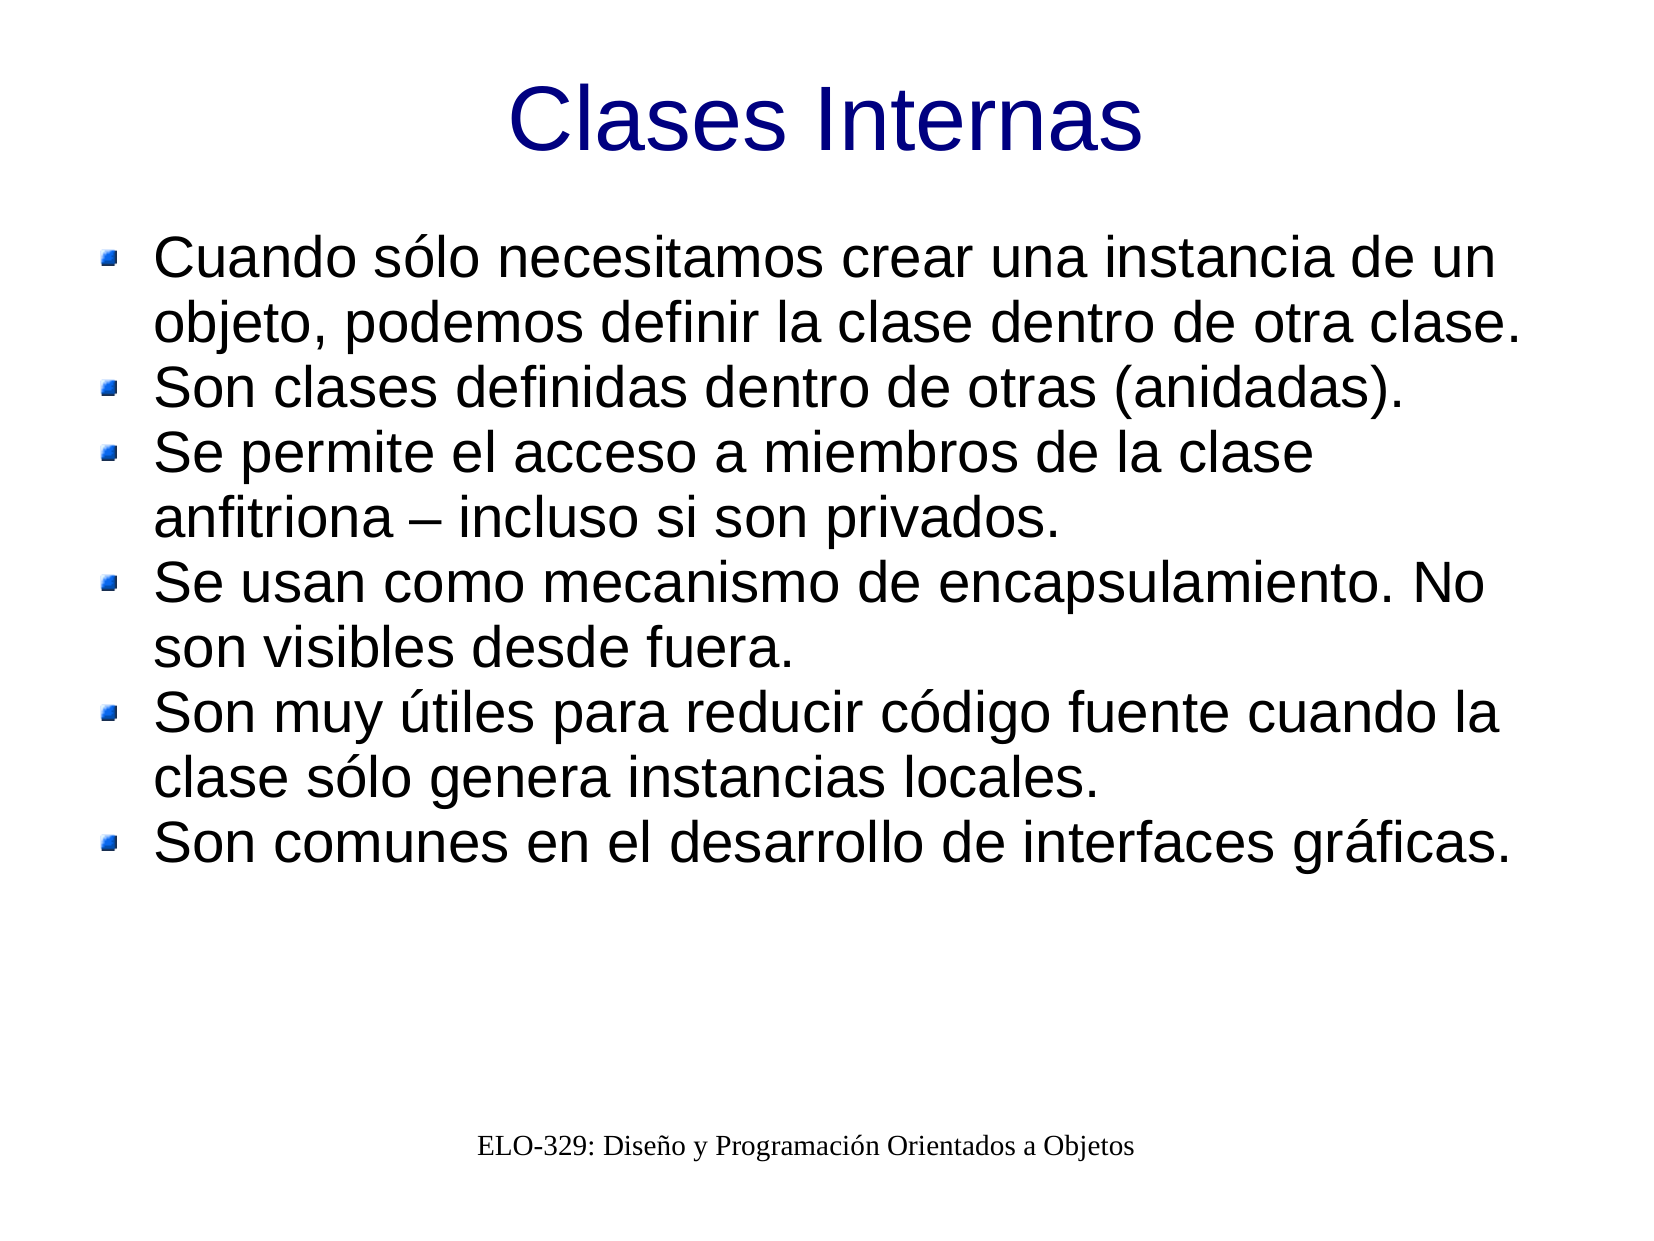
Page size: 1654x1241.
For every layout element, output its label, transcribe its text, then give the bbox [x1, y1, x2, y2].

list Cuando sólo necesitamos crear una instancia de un objeto, podemos definir la clase dentro de otra clase. Son clases definidas dentro de otras (anidadas). Se permite el acceso a miembros de la clase anfitriona – incluso si son privados. Se usan como mecanismo de encapsulamiento. No son visibles desde fuera. Son muy útiles para reducir código fuente cuando la clase sólo genera instancias locales. Son comunes en el desarrollo de interfaces gráficas. [82, 225, 1571, 1126]
title Clases Internas [82, 49, 1571, 188]
